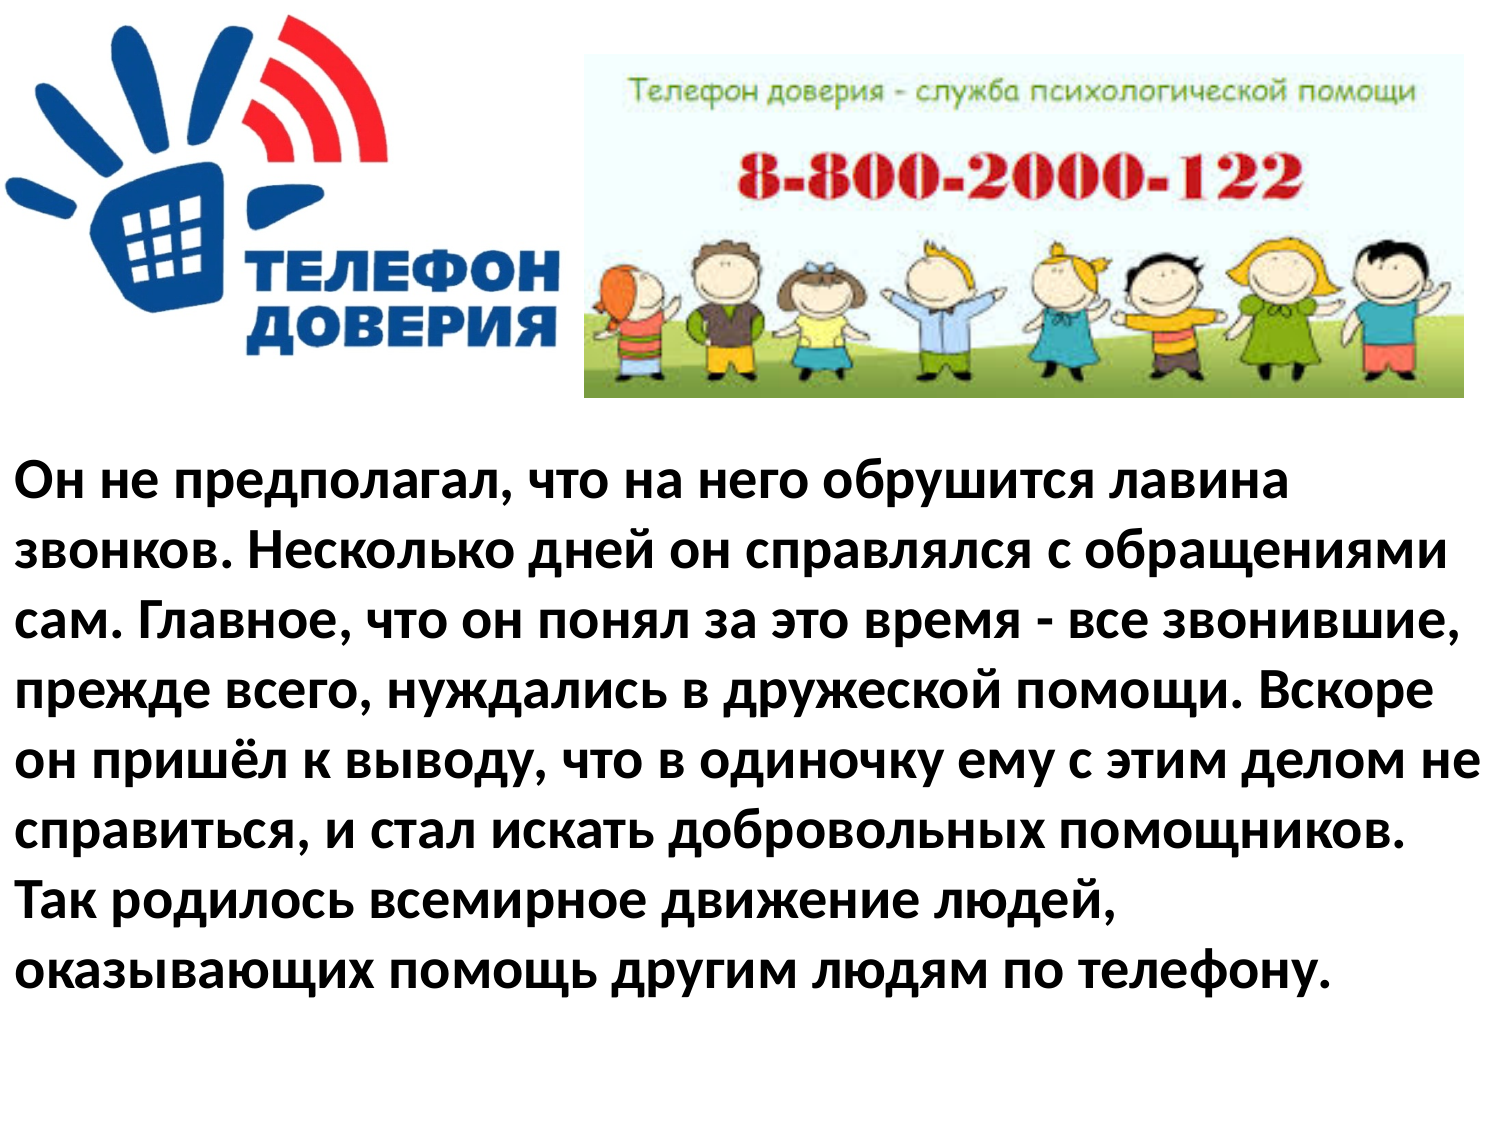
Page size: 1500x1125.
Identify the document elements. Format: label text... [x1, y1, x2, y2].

text_box Он не предполагал, что на него обрушится лавина звонков. Несколько дней он справлялся с обращениями сам. Главное, что он понял за это время - все звонившие, прежде всего, нуждались в дружеской помощи. Вскоре он пришёл к выводу, что в одиночку ему с этим делом не справиться, и стал искать добровольных помощников. Так родилось всемирное движение людей, оказывающих помощь другим людям по телефону. [0, 432, 1500, 1008]
picture [0, 0, 1464, 398]
